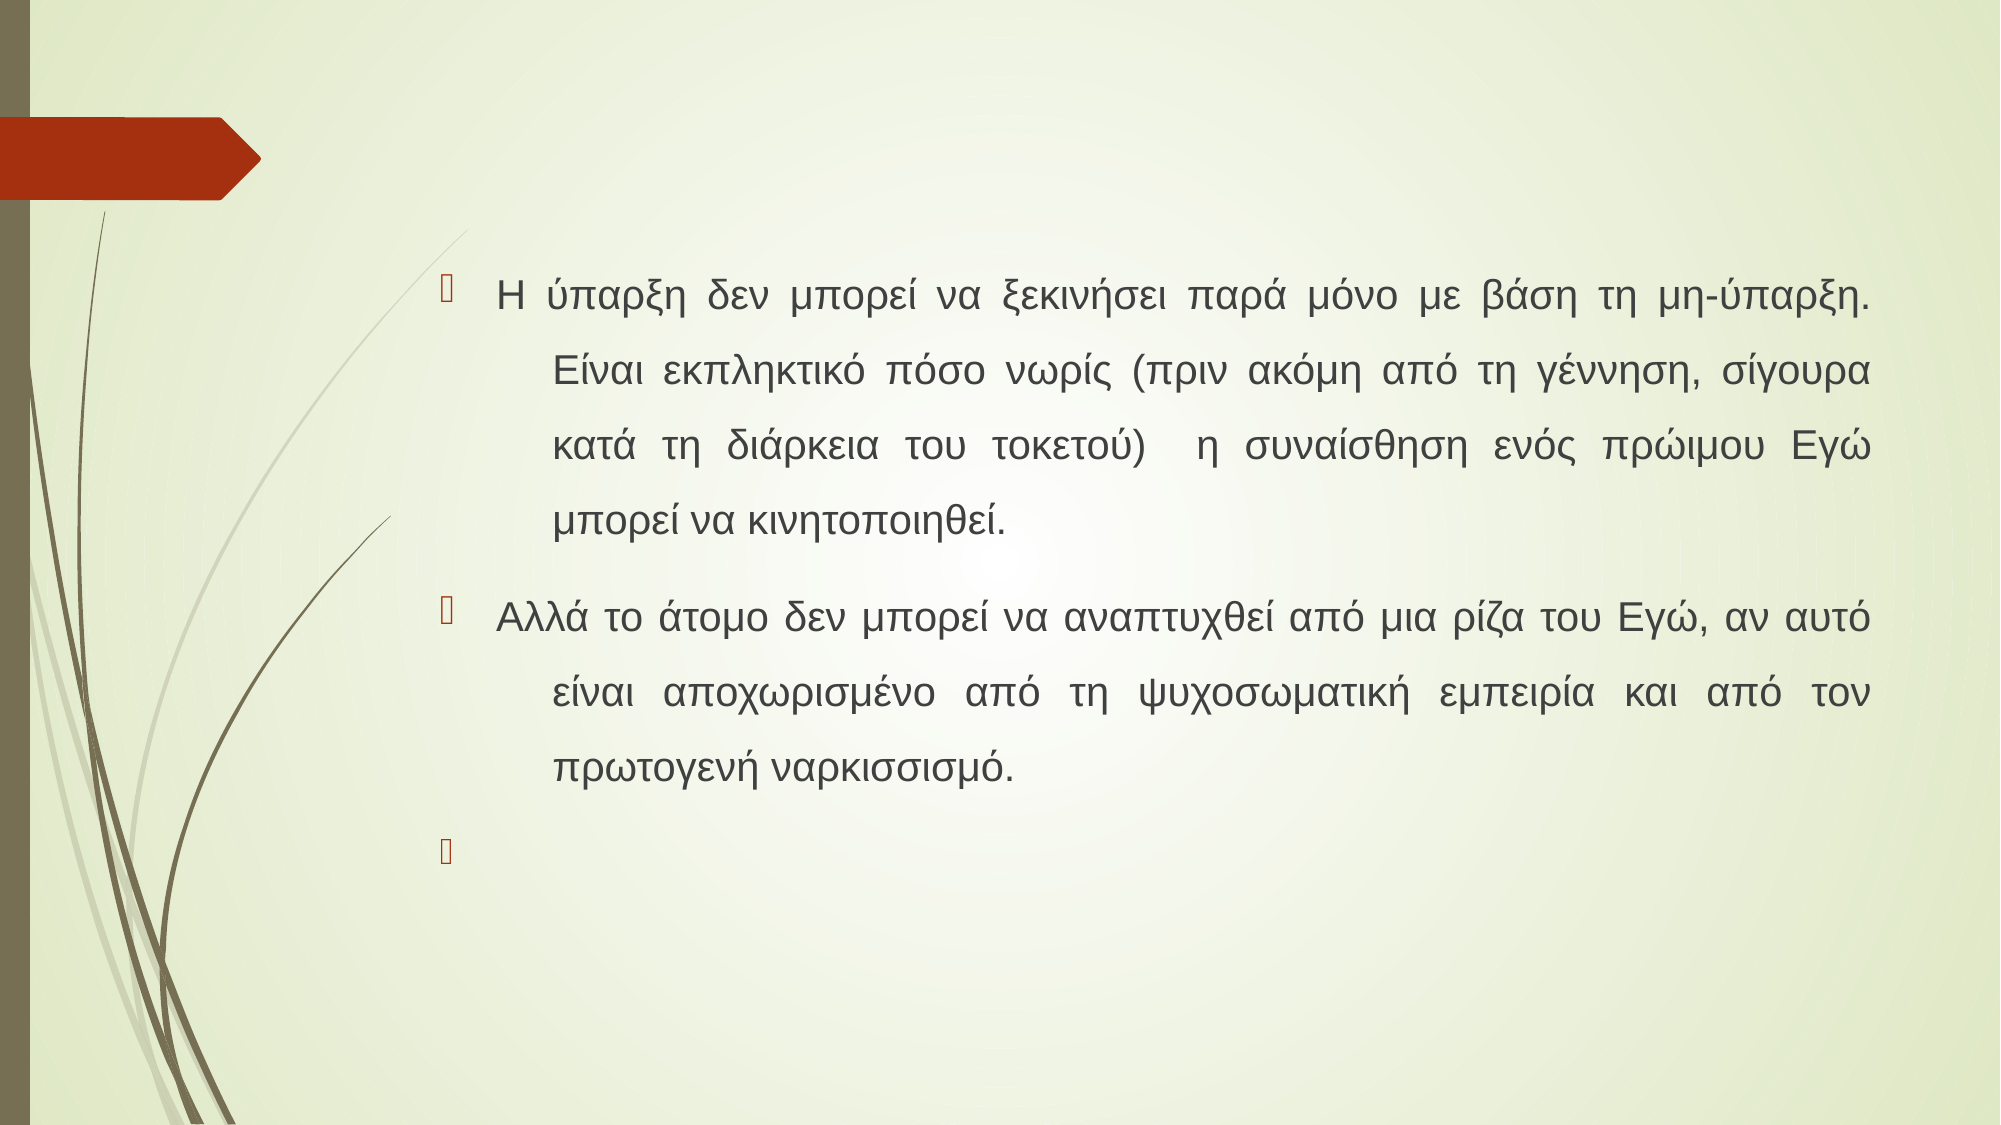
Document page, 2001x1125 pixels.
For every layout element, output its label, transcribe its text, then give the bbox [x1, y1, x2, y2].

list Η ύπαρξη δεν μπορεί να ξεκινήσει παρά μόνο με βάση τη μη-ύπαρξη. Είναι εκπληκτικό πόσο νωρίς (πριν ακόμη από τη γέννηση, σίγουρα κατά τη διάρκεια του τοκετού) η συναίσθηση ενός πρώιμου Εγώ μπορεί να κινητοποιηθεί. Αλλά το άτομο δεν μπορεί να αναπτυχθεί από μια ρίζα του Εγώ, αν αυτό είναι αποχωρισμένο από τη ψυχοσωματική εμπειρία και από τον πρωτογενή ναρκισσισμό. [424, 235, 1888, 970]
